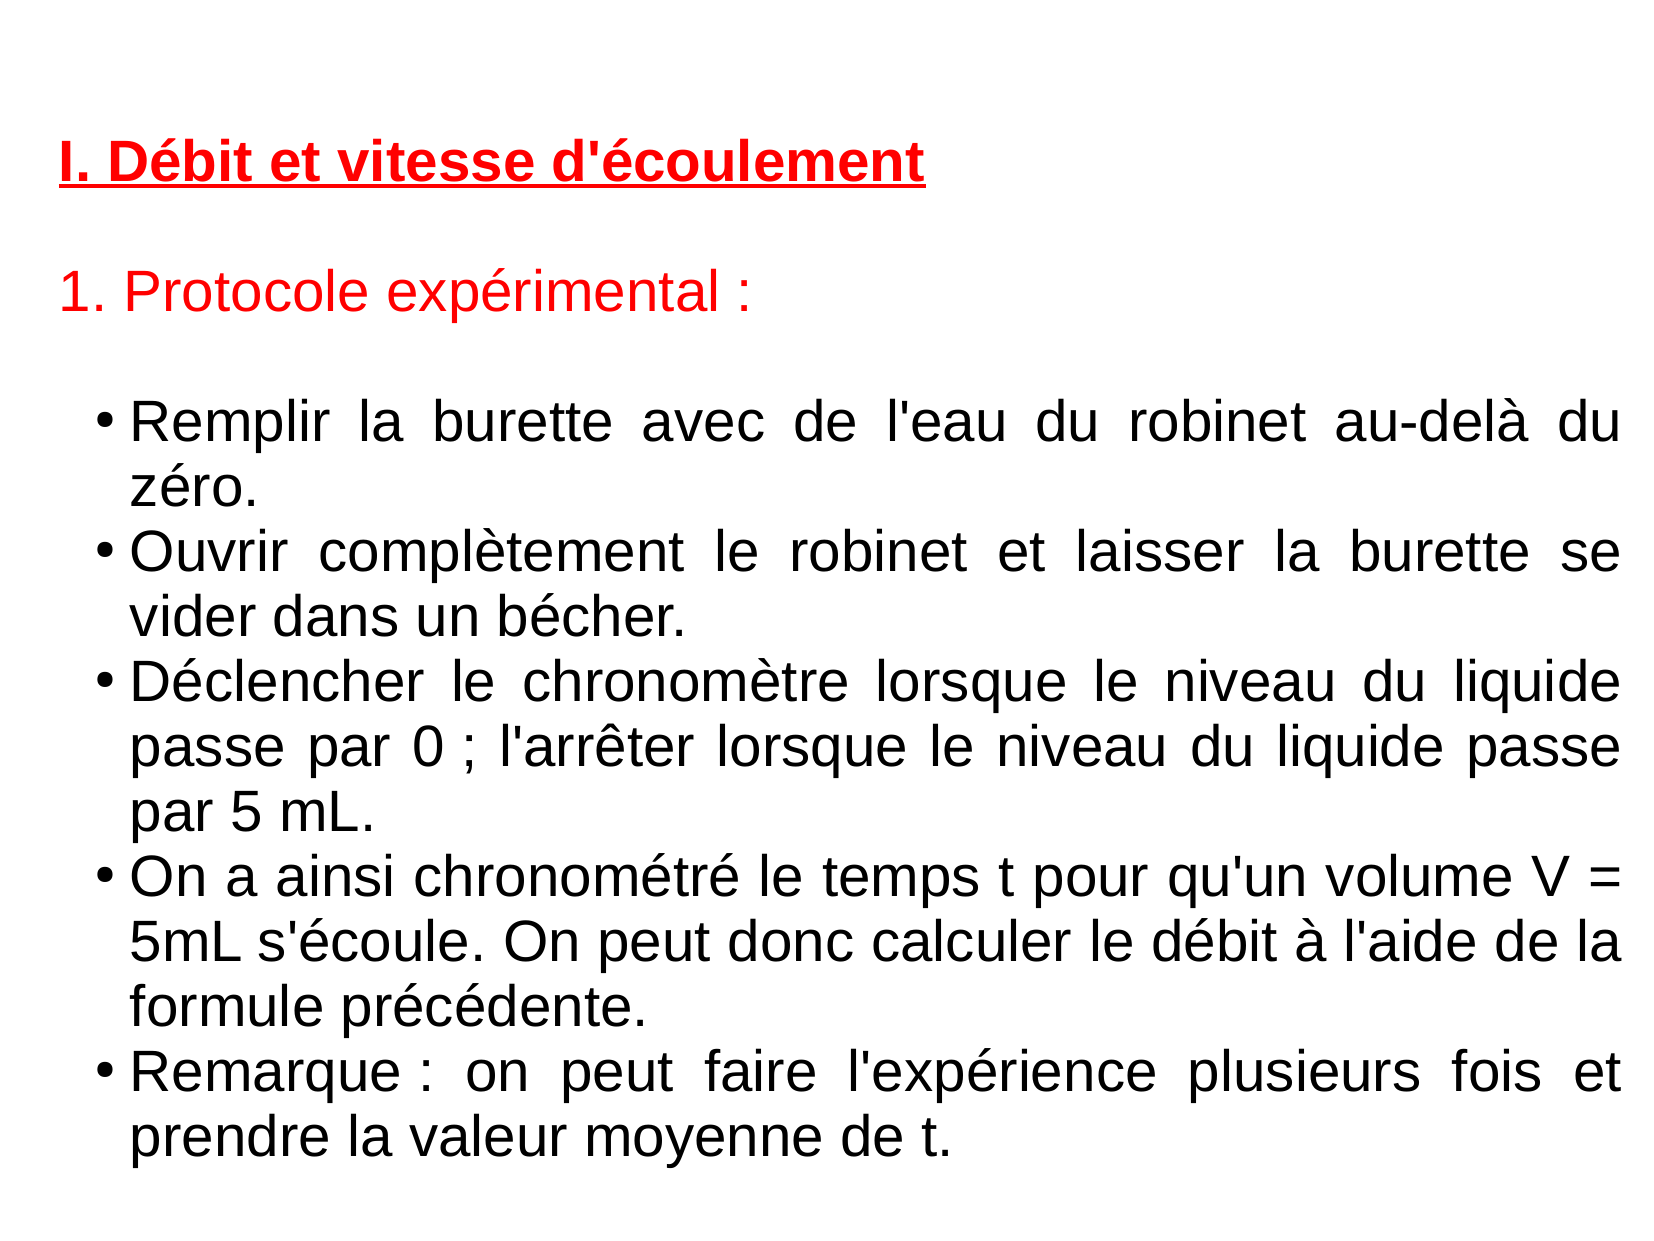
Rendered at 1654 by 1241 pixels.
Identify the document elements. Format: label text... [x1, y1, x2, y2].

subtitle I. Débit et vitesse d'écoulement 1. Protocole expérimental : Remplir la burette avec de l'eau du robinet au-delà du zéro. Ouvrir complètement le robinet et laisser la burette se vider dans un bécher. Déclencher le chronomètre lorsque le niveau du liquide passe par 0 ; l'arrêter lorsque le niveau du liquide passe par 5 mL. On a ainsi chronométré le temps t pour qu'un volume V = 5mL s'écoule. On peut donc calculer le débit à l'aide de la formule précédente. Remarque : on peut faire l'expérience plusieurs fois et prendre la valeur moyenne de t. [59, 126, 1625, 1171]
